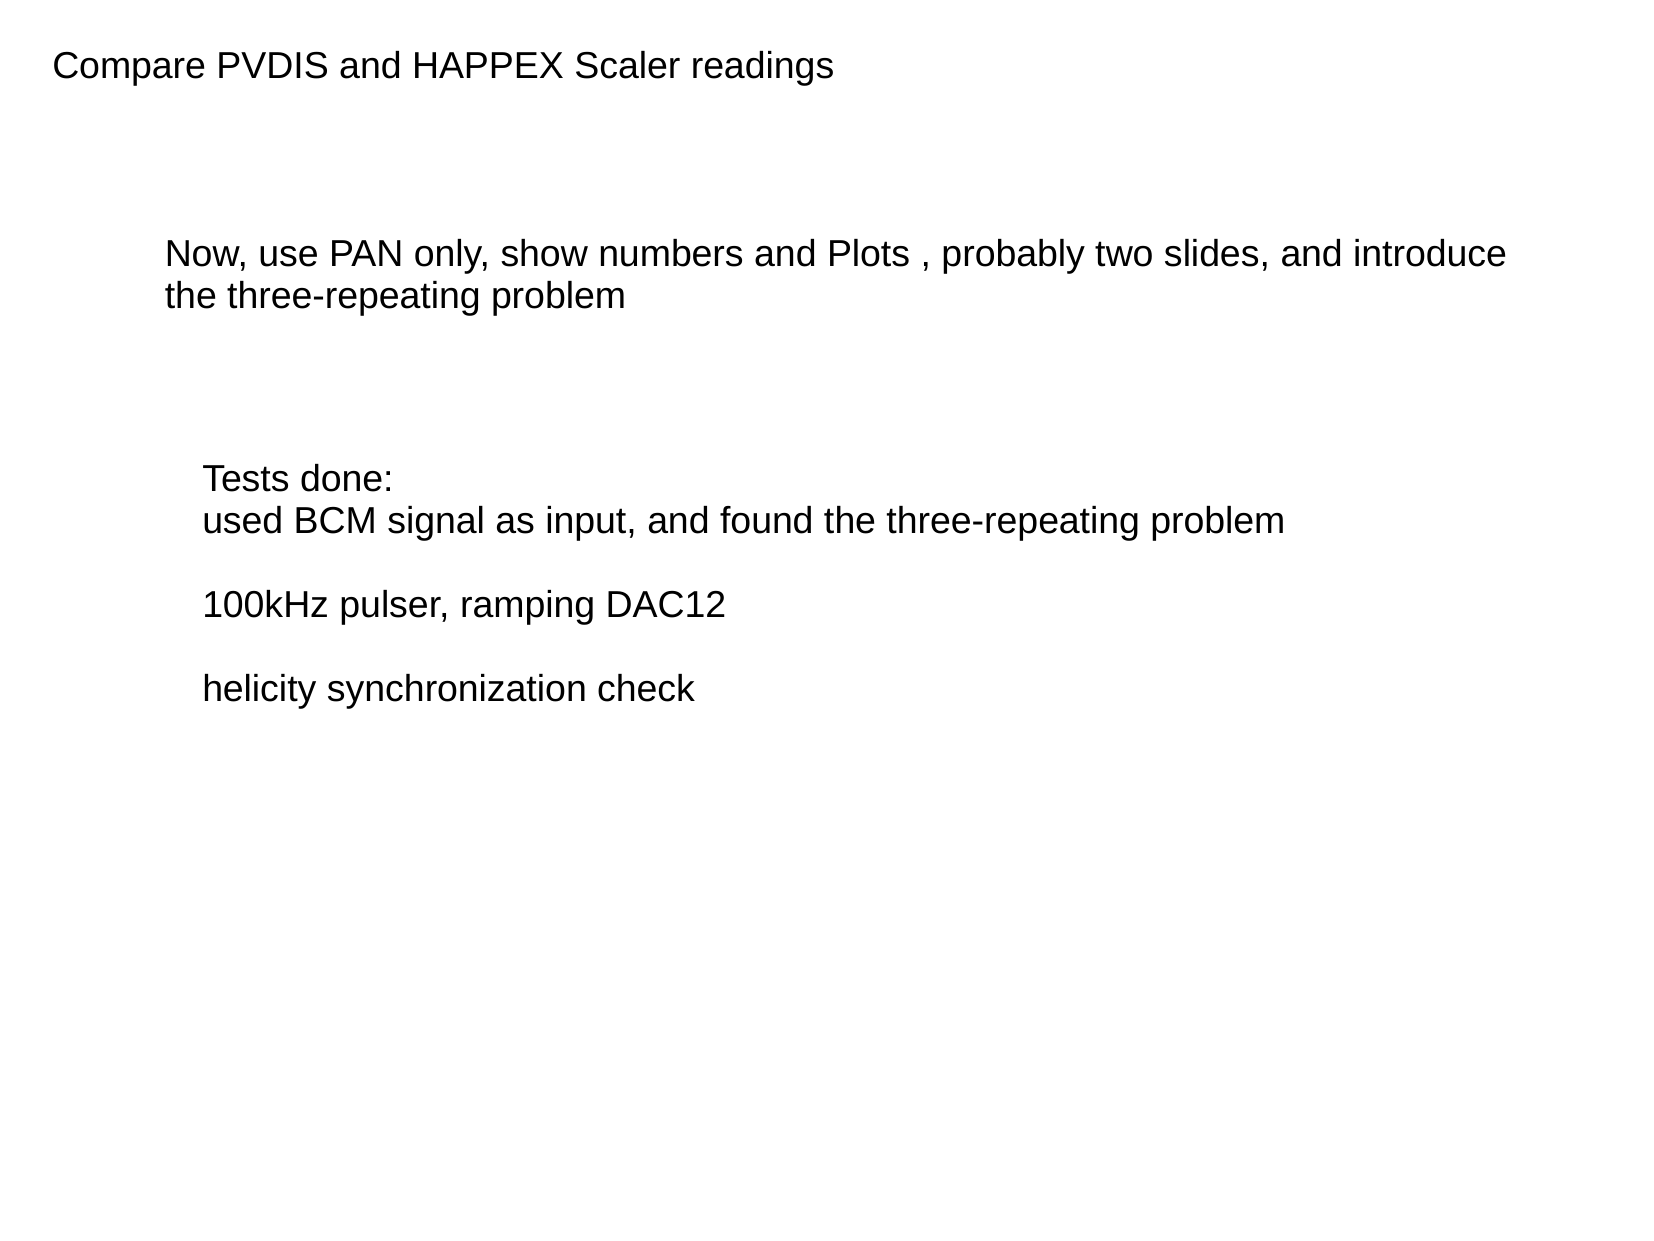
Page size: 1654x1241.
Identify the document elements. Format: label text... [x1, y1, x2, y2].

text_box Tests done: used BCM signal as input, and found the three-repeating problem 100kHz pulser, ramping DAC12 helicity synchronization check [187, 450, 1501, 717]
text_box Now, use PAN only, show numbers and Plots , probably two slides, and introduce the three-repeating problem [150, 225, 1576, 324]
text_box Compare PVDIS and HAPPEX Scaler readings [37, 37, 1351, 95]
